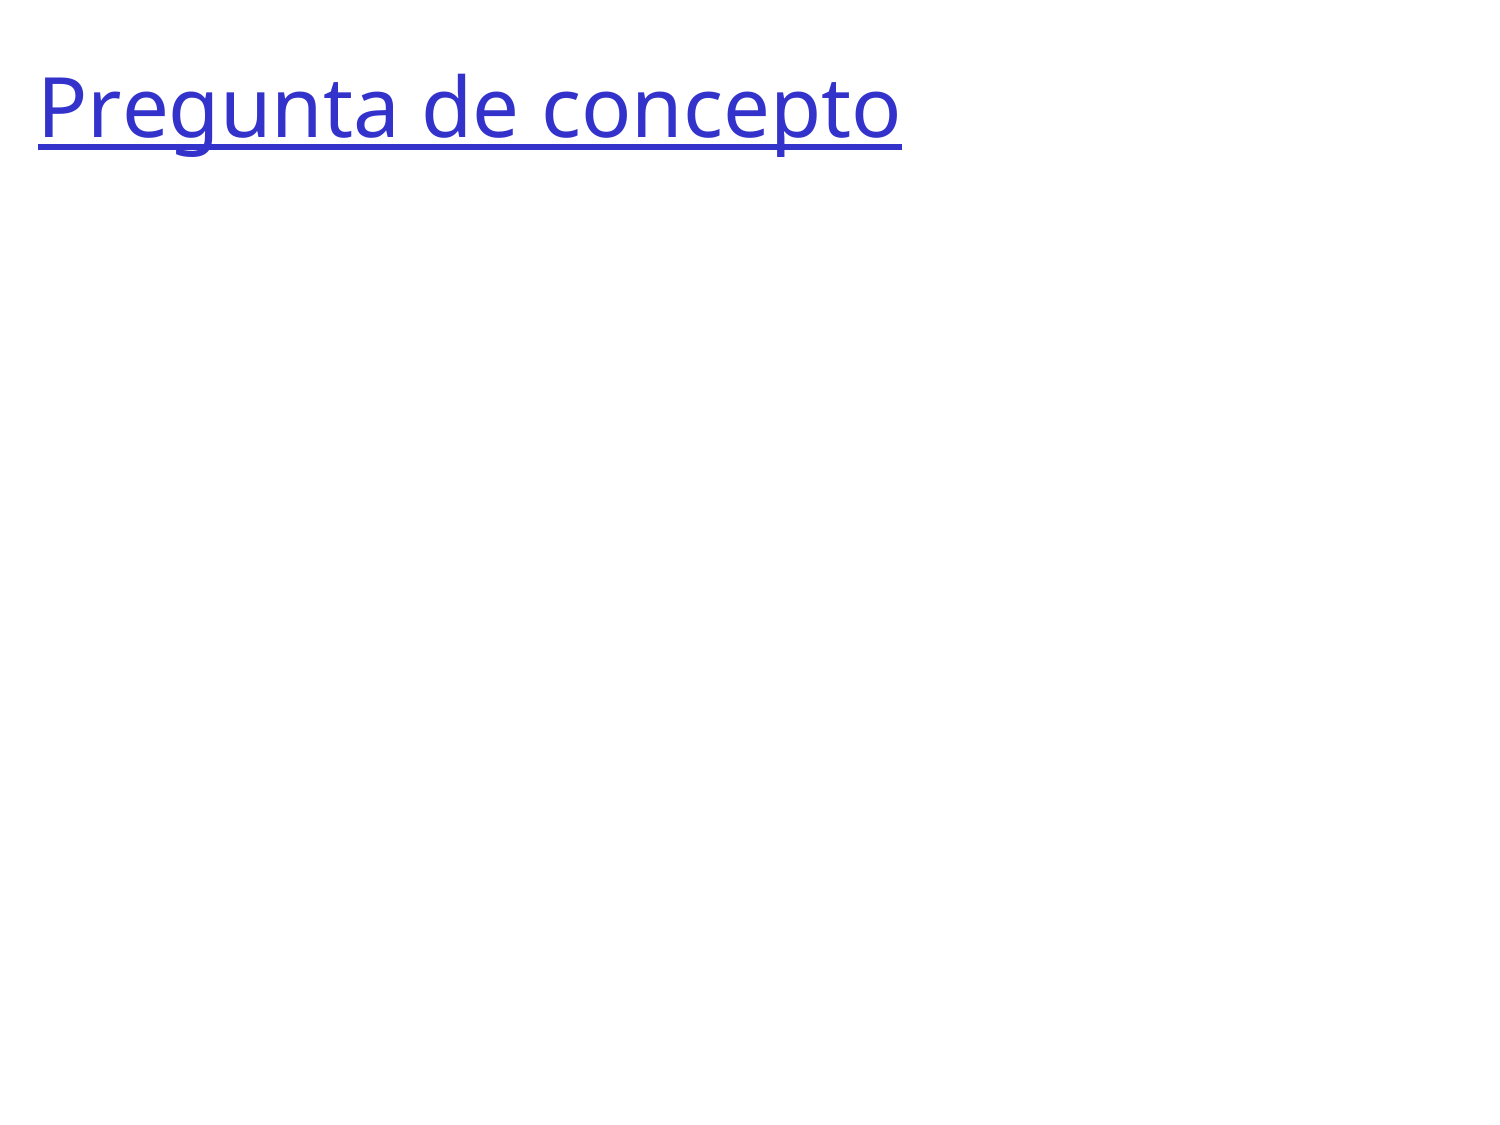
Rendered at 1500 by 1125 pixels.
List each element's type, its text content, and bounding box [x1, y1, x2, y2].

title Pregunta de concepto [37, 23, 1463, 188]
